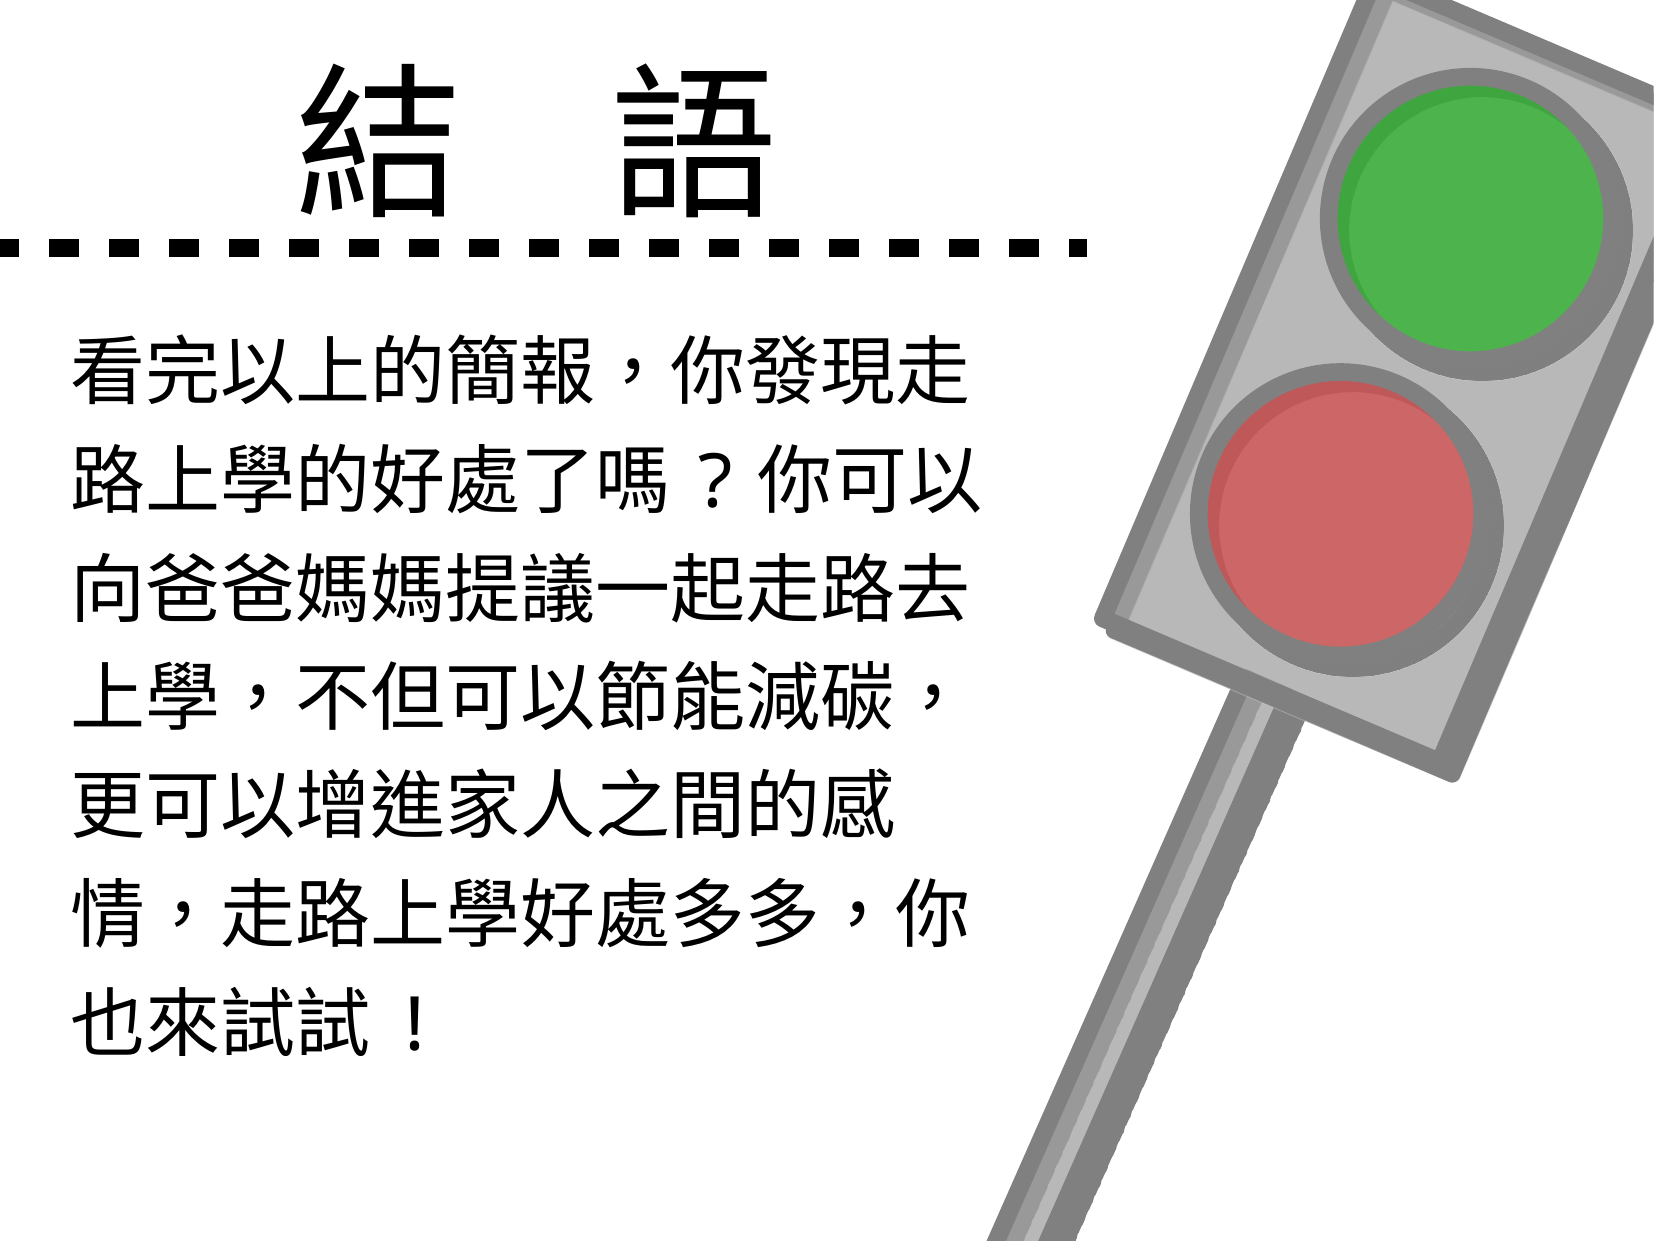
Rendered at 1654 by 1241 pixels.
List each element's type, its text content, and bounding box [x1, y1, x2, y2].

text_box 結 語 [271, 0, 1075, 249]
text_box 看完以上的簡報，你發現走路上學的好處了嗎?你可以向爸爸媽媽提議一起走路去上學，不但可以節能減碳，更可以增進家人之間的感情，走路上學好處多多，你也來試試! [47, 295, 1040, 958]
